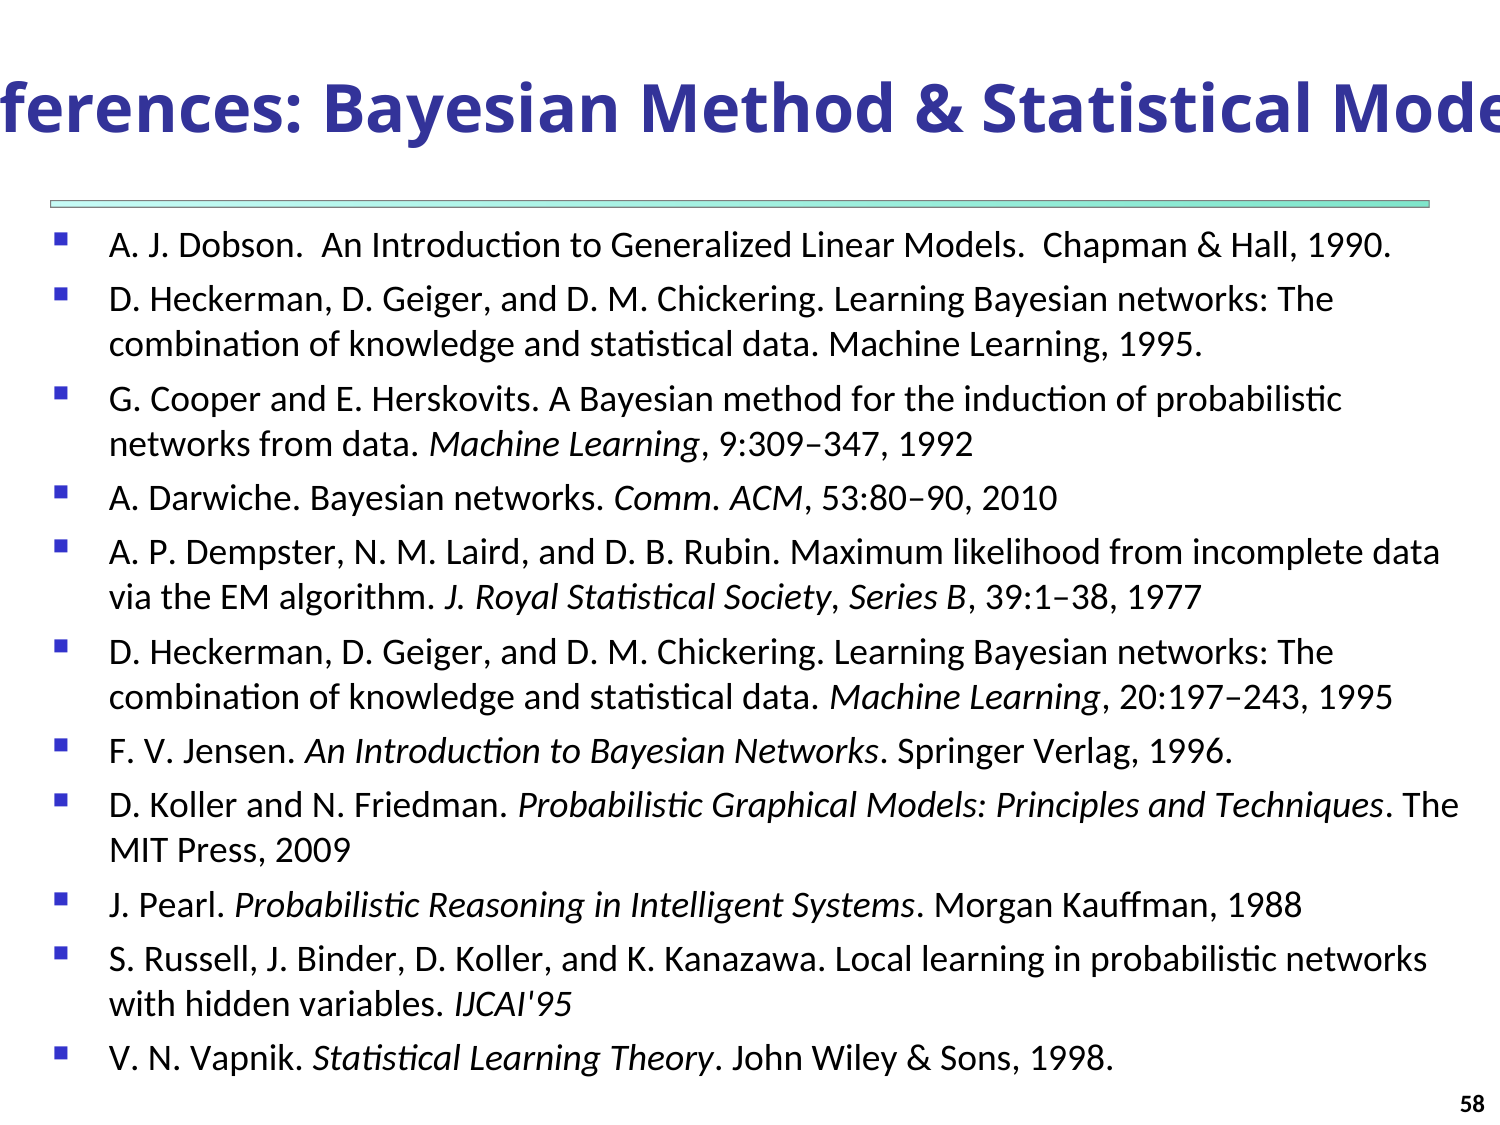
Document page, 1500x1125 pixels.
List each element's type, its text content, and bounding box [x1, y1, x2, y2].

text_box <number> [1187, 1062, 1500, 1125]
title References: Bayesian Method & Statistical Models [0, 58, 1500, 154]
list A. J. Dobson. An Introduction to Generalized Linear Models. Chapman & Hall, 1990. D. Heckerman, D. Geiger, and D. M. Chickering. Learning Bayesian networks: The combination of knowledge and statistical data. Machine Learning, 1995. G. Cooper and E. Herskovits. A Bayesian method for the induction of probabilistic networks from data. Machine Learning, 9:309–347, 1992 A. Darwiche. Bayesian networks. Comm. ACM, 53:80–90, 2010 A. P. Dempster, N. M. Laird, and D. B. Rubin. Maximum likelihood from incomplete data via the EM algorithm. J. Royal Statistical Society, Series B, 39:1–38, 1977 D. Heckerman, D. Geiger, and D. M. Chickering. Learning Bayesian networks: The combination of knowledge and statistical data. Machine Learning, 20:197–243, 1995 F. V. Jensen. An Introduction to Bayesian Networks. Springer Verlag, 1996. D. Koller and N. Friedman. Probabilistic Graphical Models: Principles and Techniques. The MIT Press, 2009 J. Pearl. Probabilistic Reasoning in Intelligent Systems. Morgan Kauffman, 1988 S. Russell, J. Binder, D. Koller, and K. Kanazawa. Local learning in probabilistic networks with hidden variables. IJCAI'95 V. N. Vapnik. Statistical Learning Theory. John Wiley & Sons, 1998. [37, 212, 1476, 1125]
